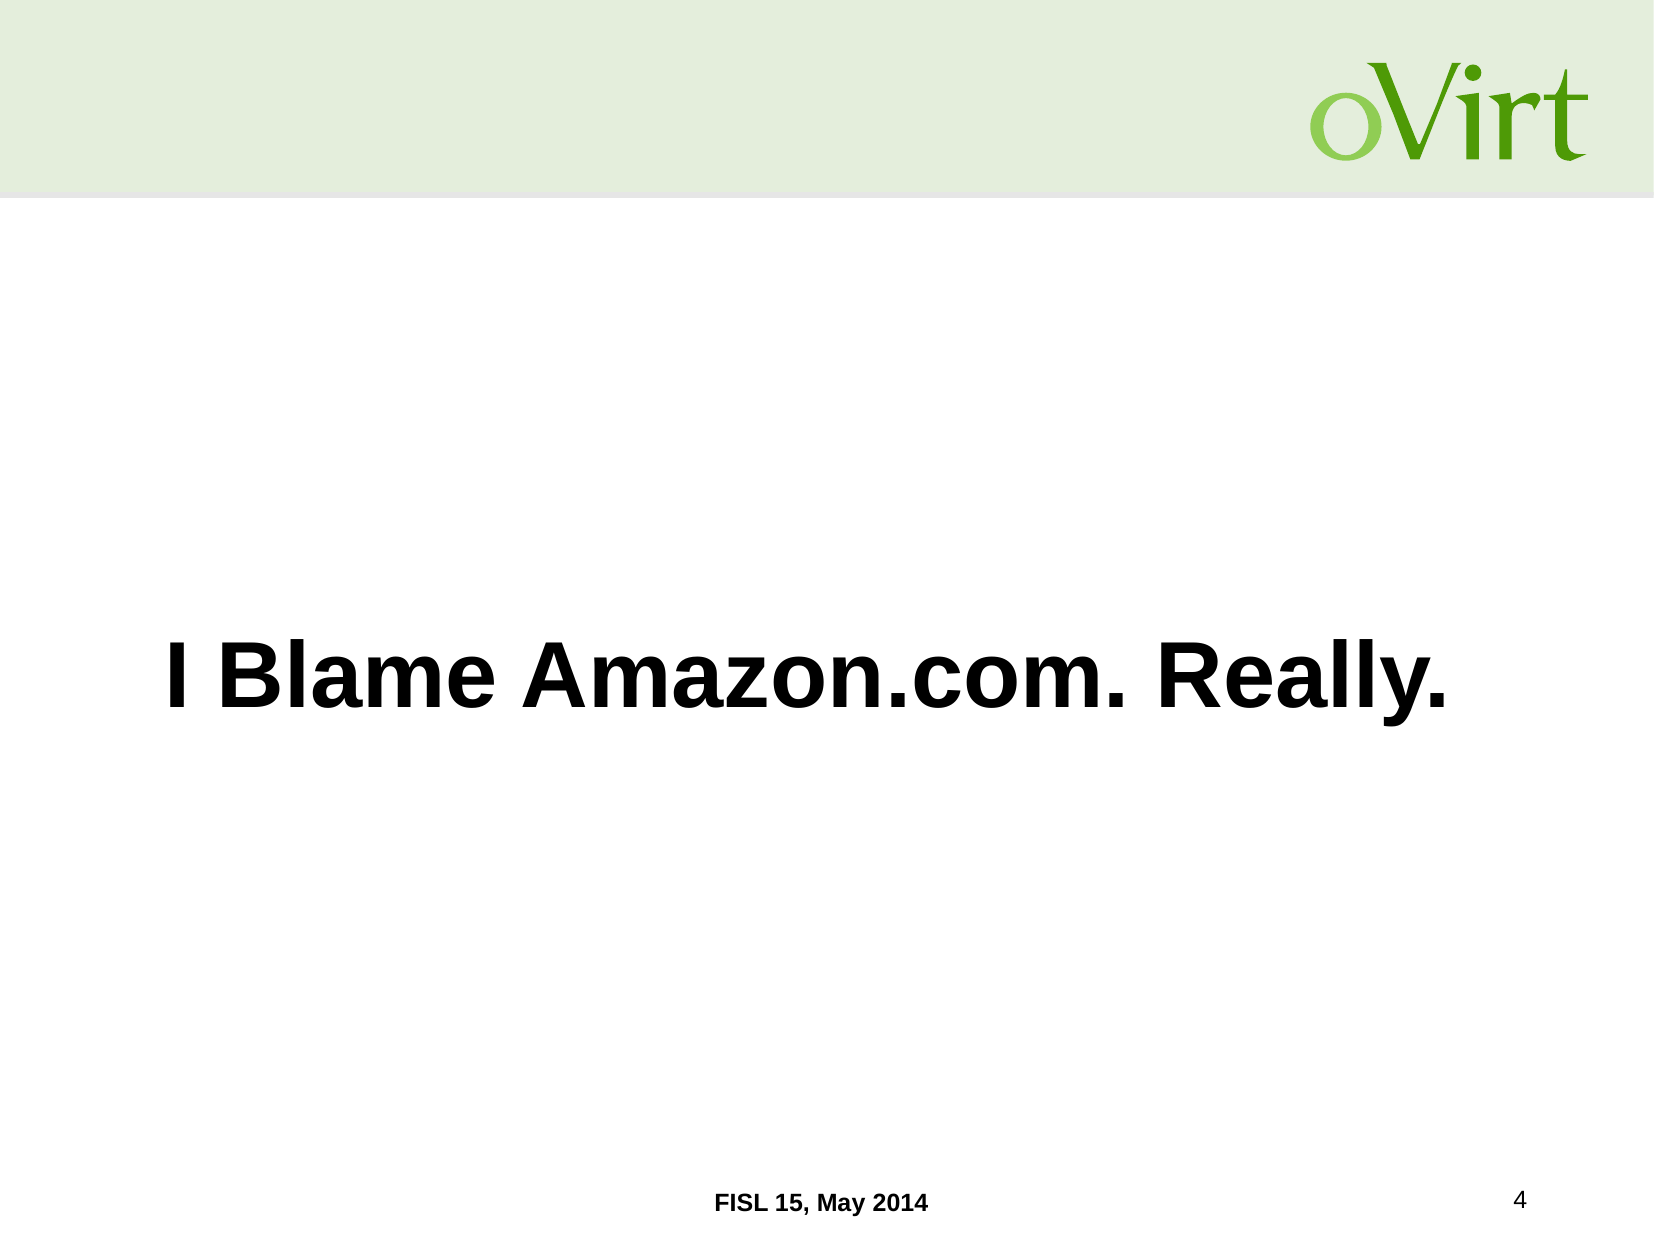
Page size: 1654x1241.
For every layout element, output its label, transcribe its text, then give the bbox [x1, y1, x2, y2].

text_box I Blame Amazon.com. Really. [150, 615, 1591, 751]
